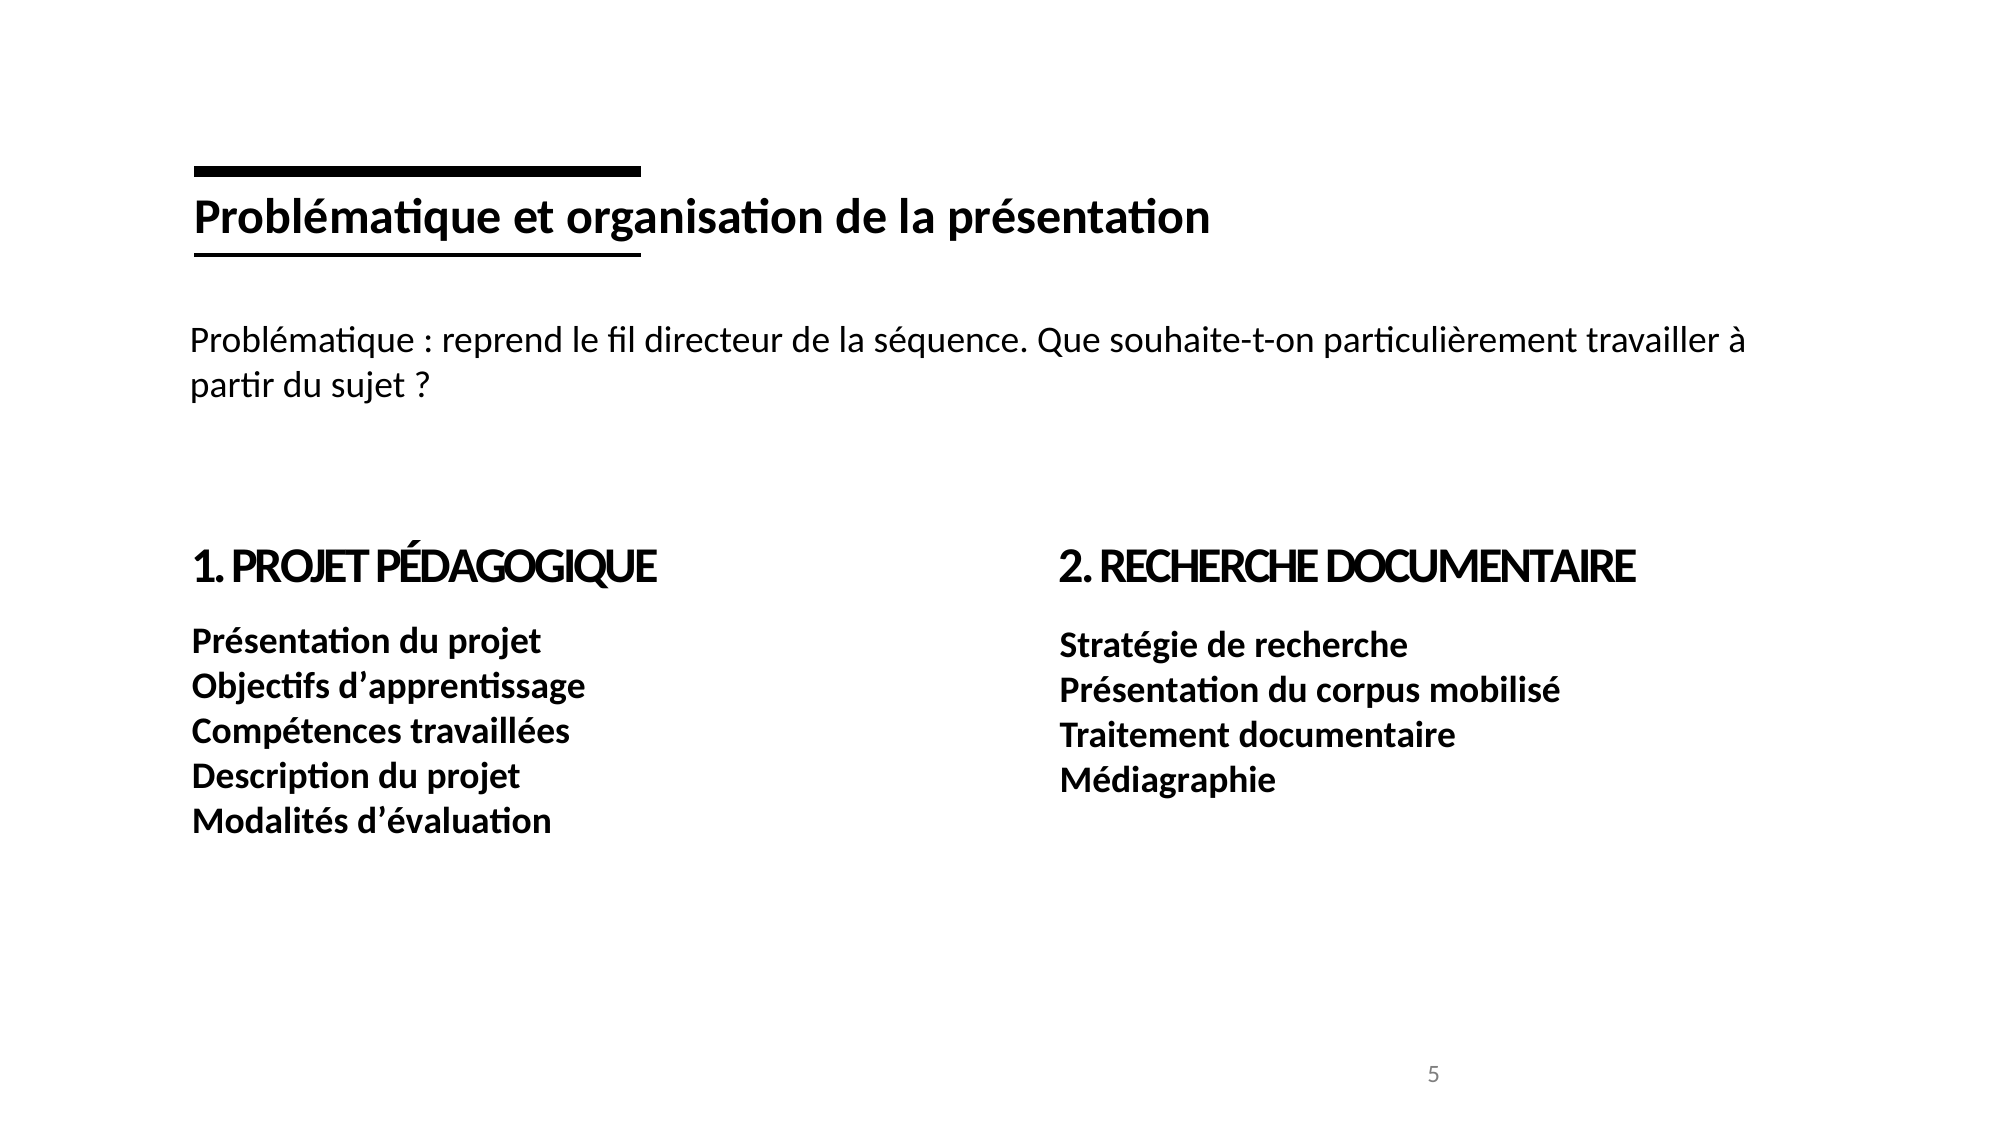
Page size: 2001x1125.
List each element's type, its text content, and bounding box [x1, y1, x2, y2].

text_box 1. PROJET PÉDAGOGIQUE [174, 525, 675, 601]
text_box [1412, 1042, 1863, 1103]
text_box Présentation du projet Objectifs d’apprentissage Compétences travaillées Description du projet Modalités d’évaluation [174, 608, 604, 851]
text_box Problématique : reprend le fil directeur de la séquence. Que souhaite-t-on particulièrement travailler à partir du sujet ? [174, 307, 1840, 414]
text_box 2. RECHERCHE DOCUMENTAIRE [1042, 525, 1654, 601]
text_box Problématique et organisation de la présentation [194, 183, 1224, 245]
text_box Stratégie de recherche Présentation du corpus mobilisé Traitement documentaire Médiagraphie [1042, 611, 1579, 809]
